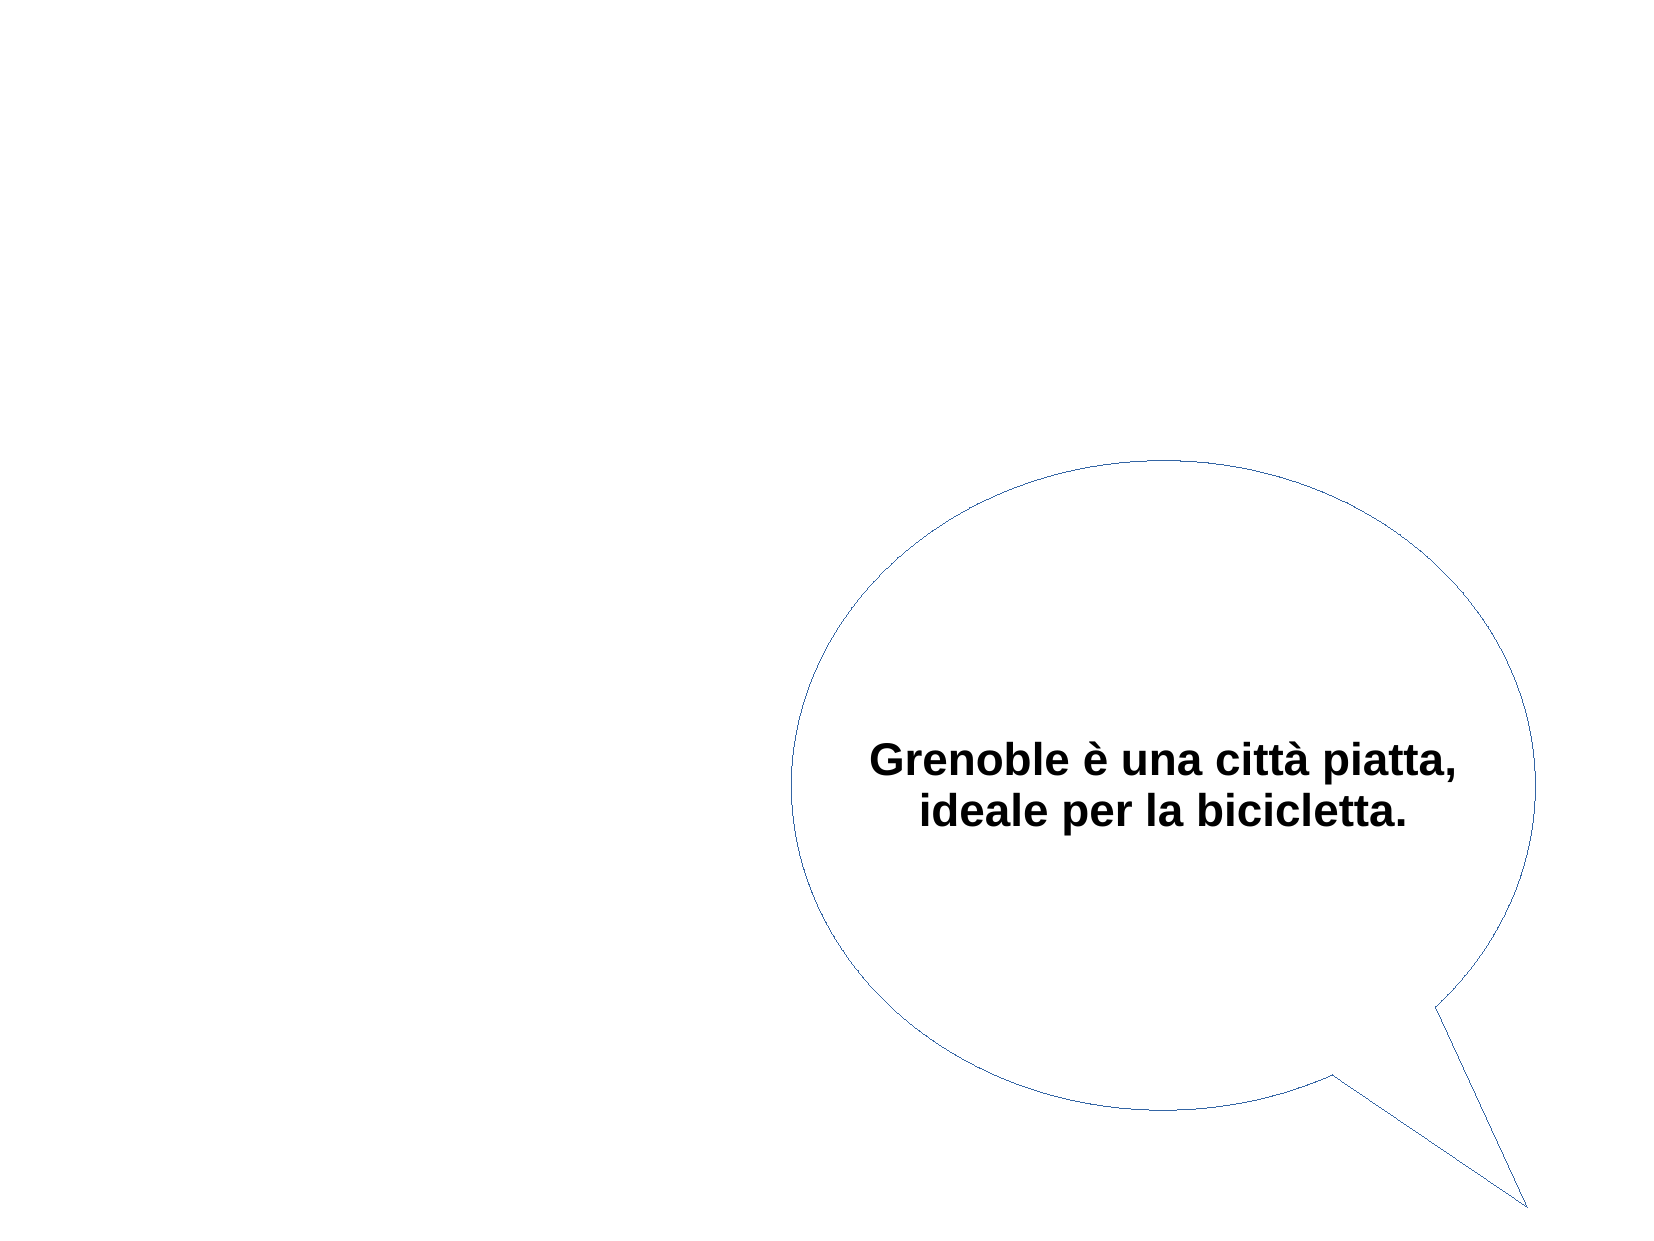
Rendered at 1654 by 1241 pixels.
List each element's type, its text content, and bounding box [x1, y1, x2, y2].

text_box Grenoble è una città piatta, ideale per la bicicletta. [791, 460, 1536, 1208]
